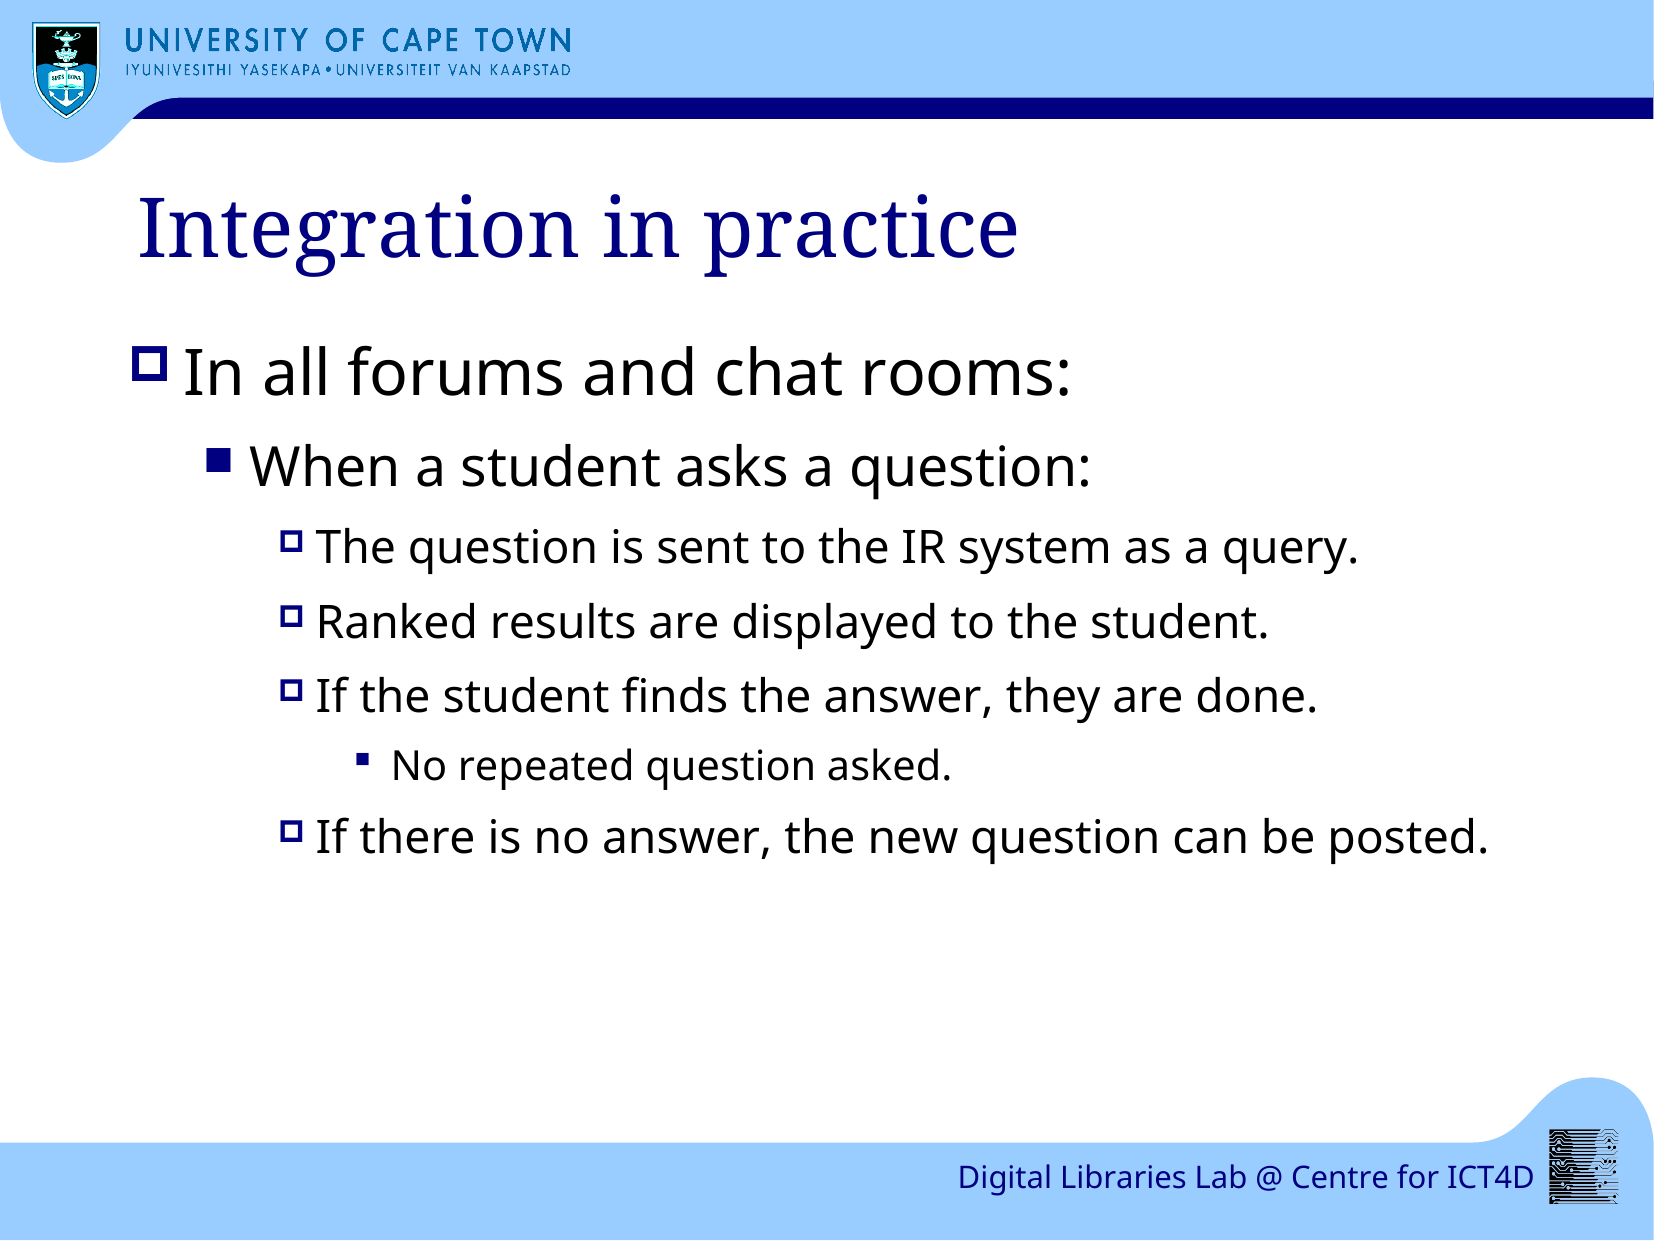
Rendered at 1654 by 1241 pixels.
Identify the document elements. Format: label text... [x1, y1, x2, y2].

picture [122, 25, 573, 78]
title Integration in practice [137, 155, 1598, 296]
list In all forums and chat rooms: When a student asks a question: The question is sent to the IR system as a query. Ranked results are displayed to the student. If the student finds the answer, they are done. No repeated question asked. If there is no answer, the new question can be posted. [128, 326, 1597, 1046]
picture [1549, 1129, 1619, 1204]
picture [32, 22, 101, 120]
